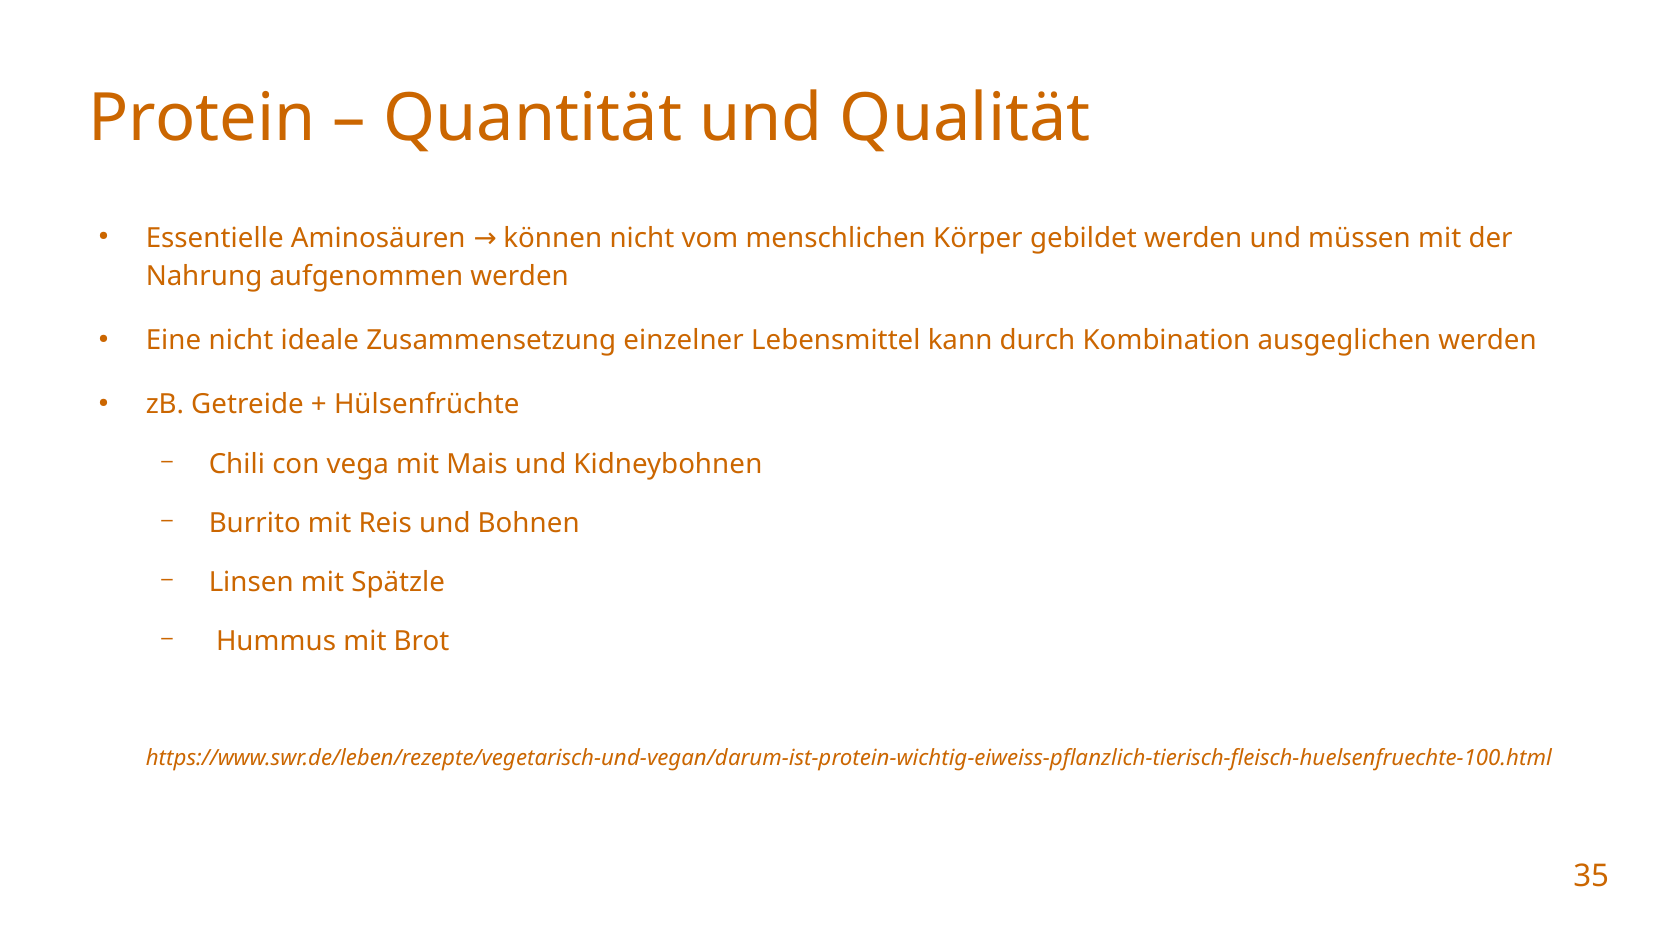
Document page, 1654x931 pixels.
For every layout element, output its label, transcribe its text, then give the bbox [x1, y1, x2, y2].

title Protein – Quantität und Qualität [88, 37, 1489, 193]
list Essentielle Aminosäuren → können nicht vom menschlichen Körper gebildet werden und müssen mit der Nahrung aufgenommen werden Eine nicht ideale Zusammensetzung einzelner Lebensmittel kann durch Kombination ausgeglichen werden zB. Getreide + Hülsenfrüchte Chili con vega mit Mais und Kidneybohnen Burrito mit Reis und Bohnen Linsen mit Spätzle Hummus mit Brot https://www.swr.de/leben/rezepte/vegetarisch-und-vegan/darum-ist-protein-wichtig-eiweiss-pflanzlich-tierisch-fleisch-huelsenfruechte-100.html [82, 217, 1571, 798]
